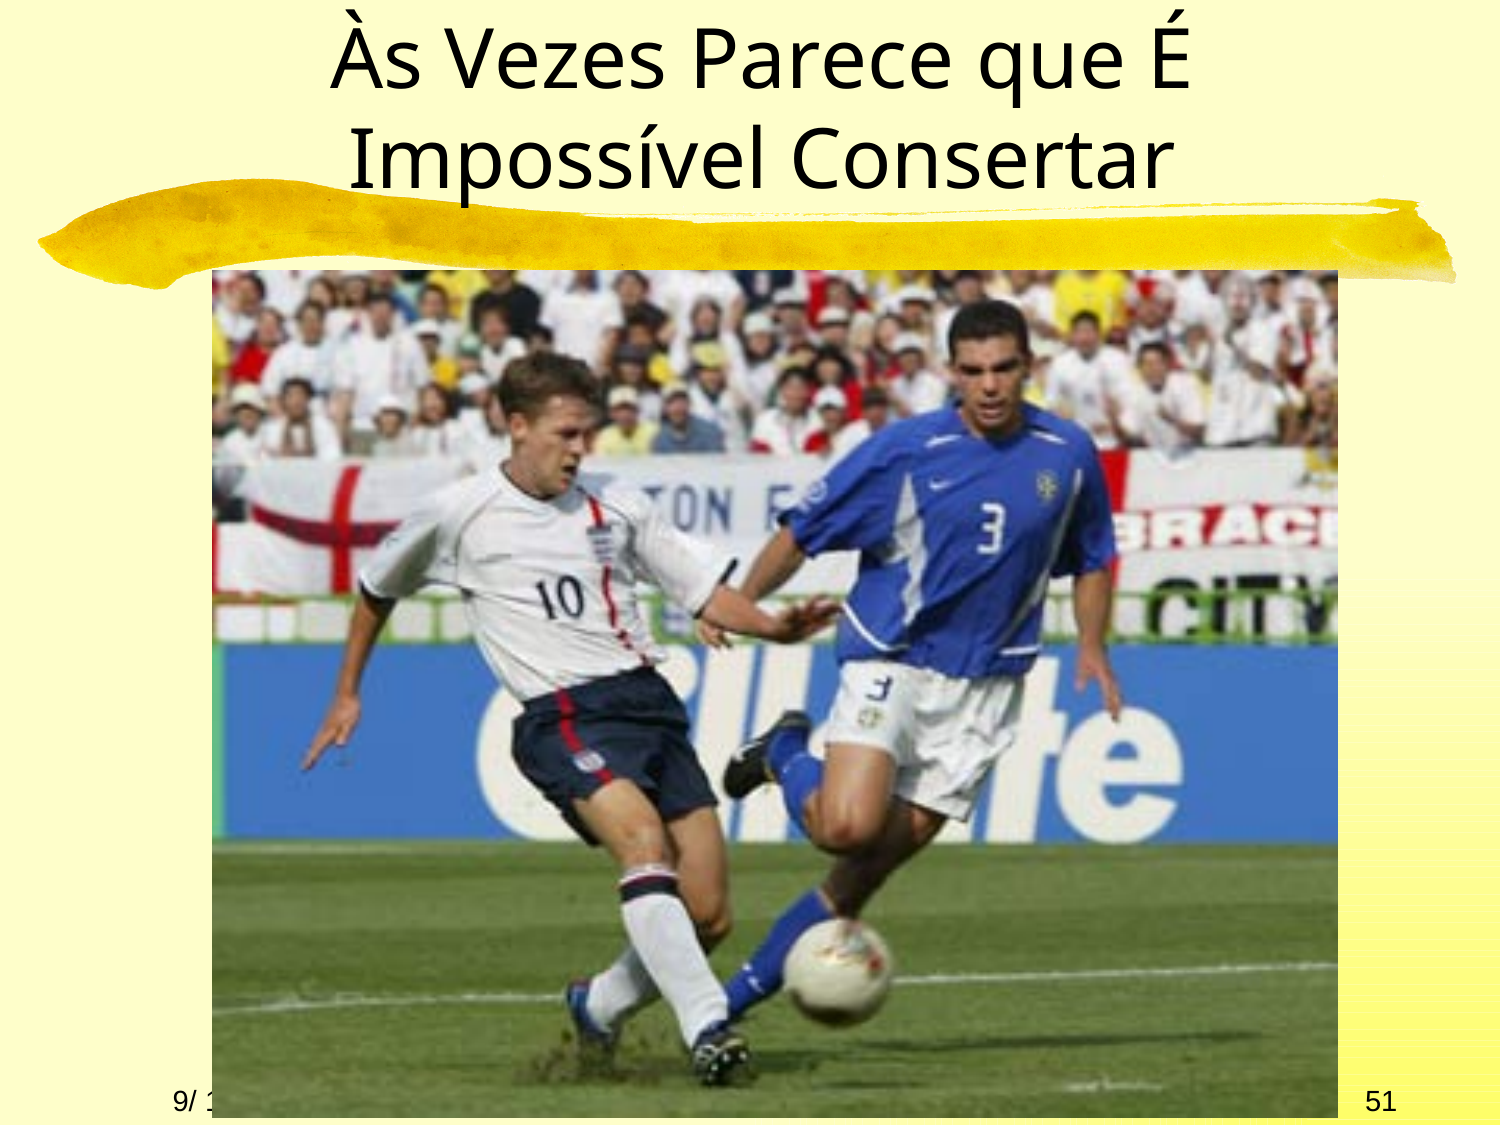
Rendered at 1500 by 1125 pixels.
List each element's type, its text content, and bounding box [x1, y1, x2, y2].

title Às Vezes Parece que É Impossível Consertar [125, 0, 1401, 213]
picture [24, 174, 1463, 1118]
